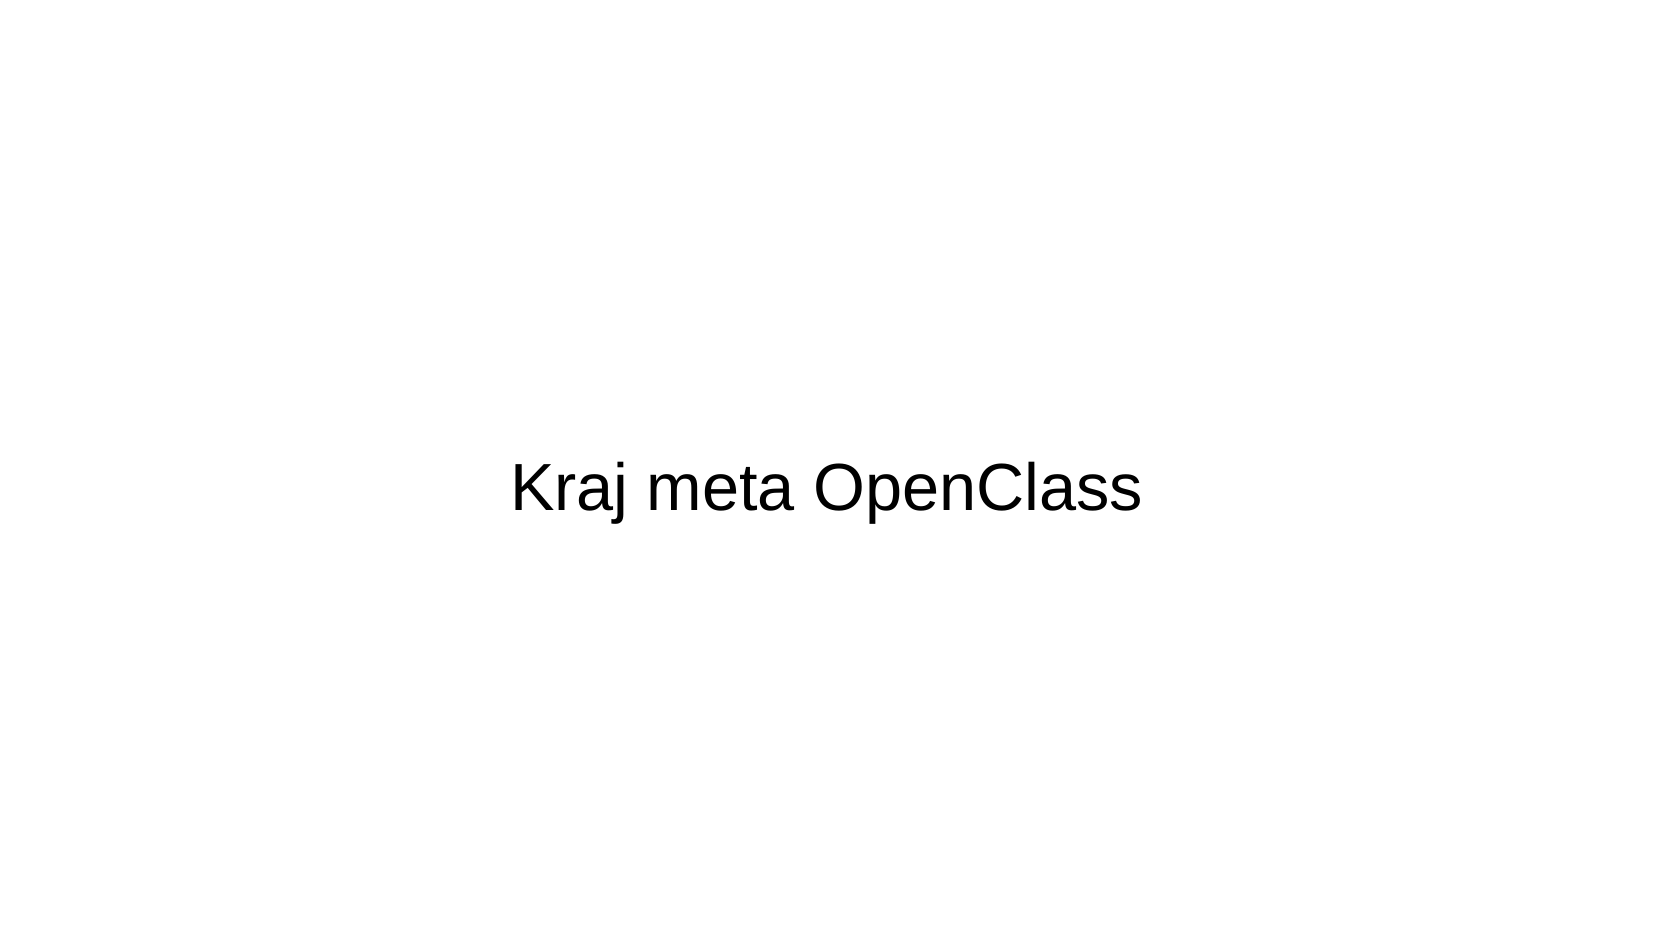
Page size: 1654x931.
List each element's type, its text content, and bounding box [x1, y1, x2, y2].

subtitle Kraj meta OpenClass [82, 217, 1571, 758]
